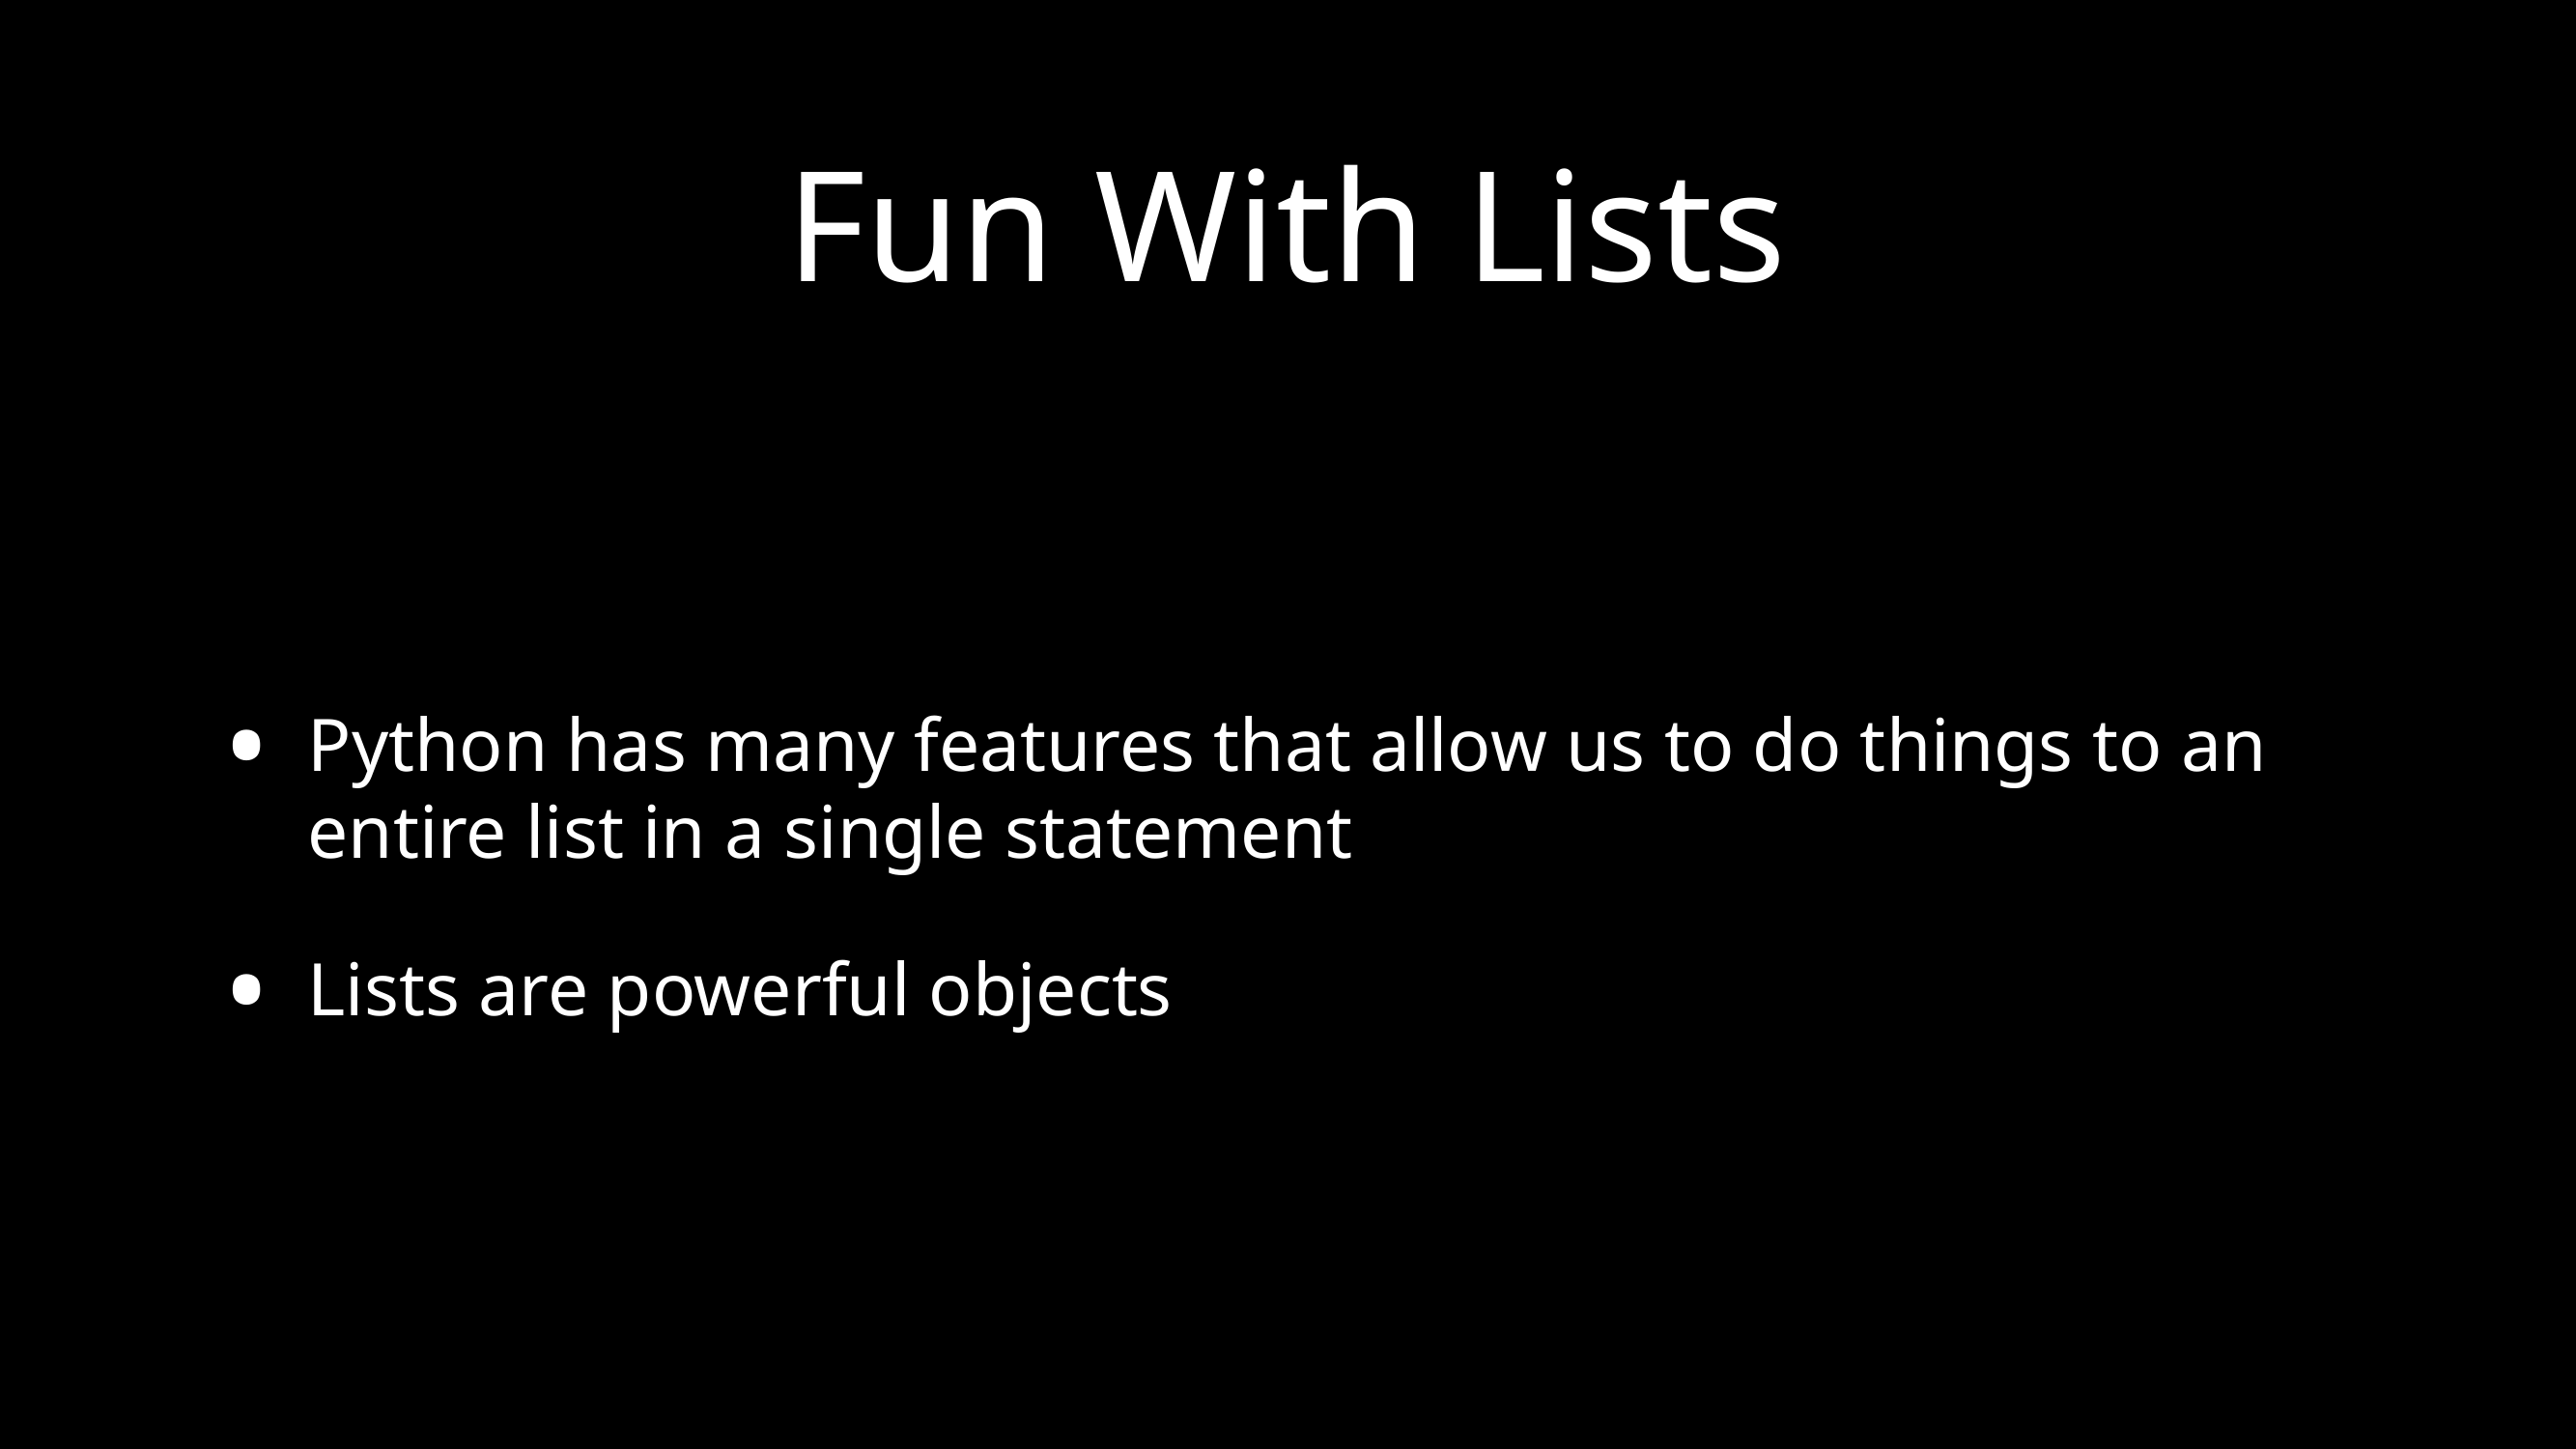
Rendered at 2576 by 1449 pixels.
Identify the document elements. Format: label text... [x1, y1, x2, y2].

title Fun With Lists [183, 38, 2392, 403]
list Python has many features that allow us to do things to an entire list in a single statement Lists are powerful objects [183, 412, 2392, 1317]
